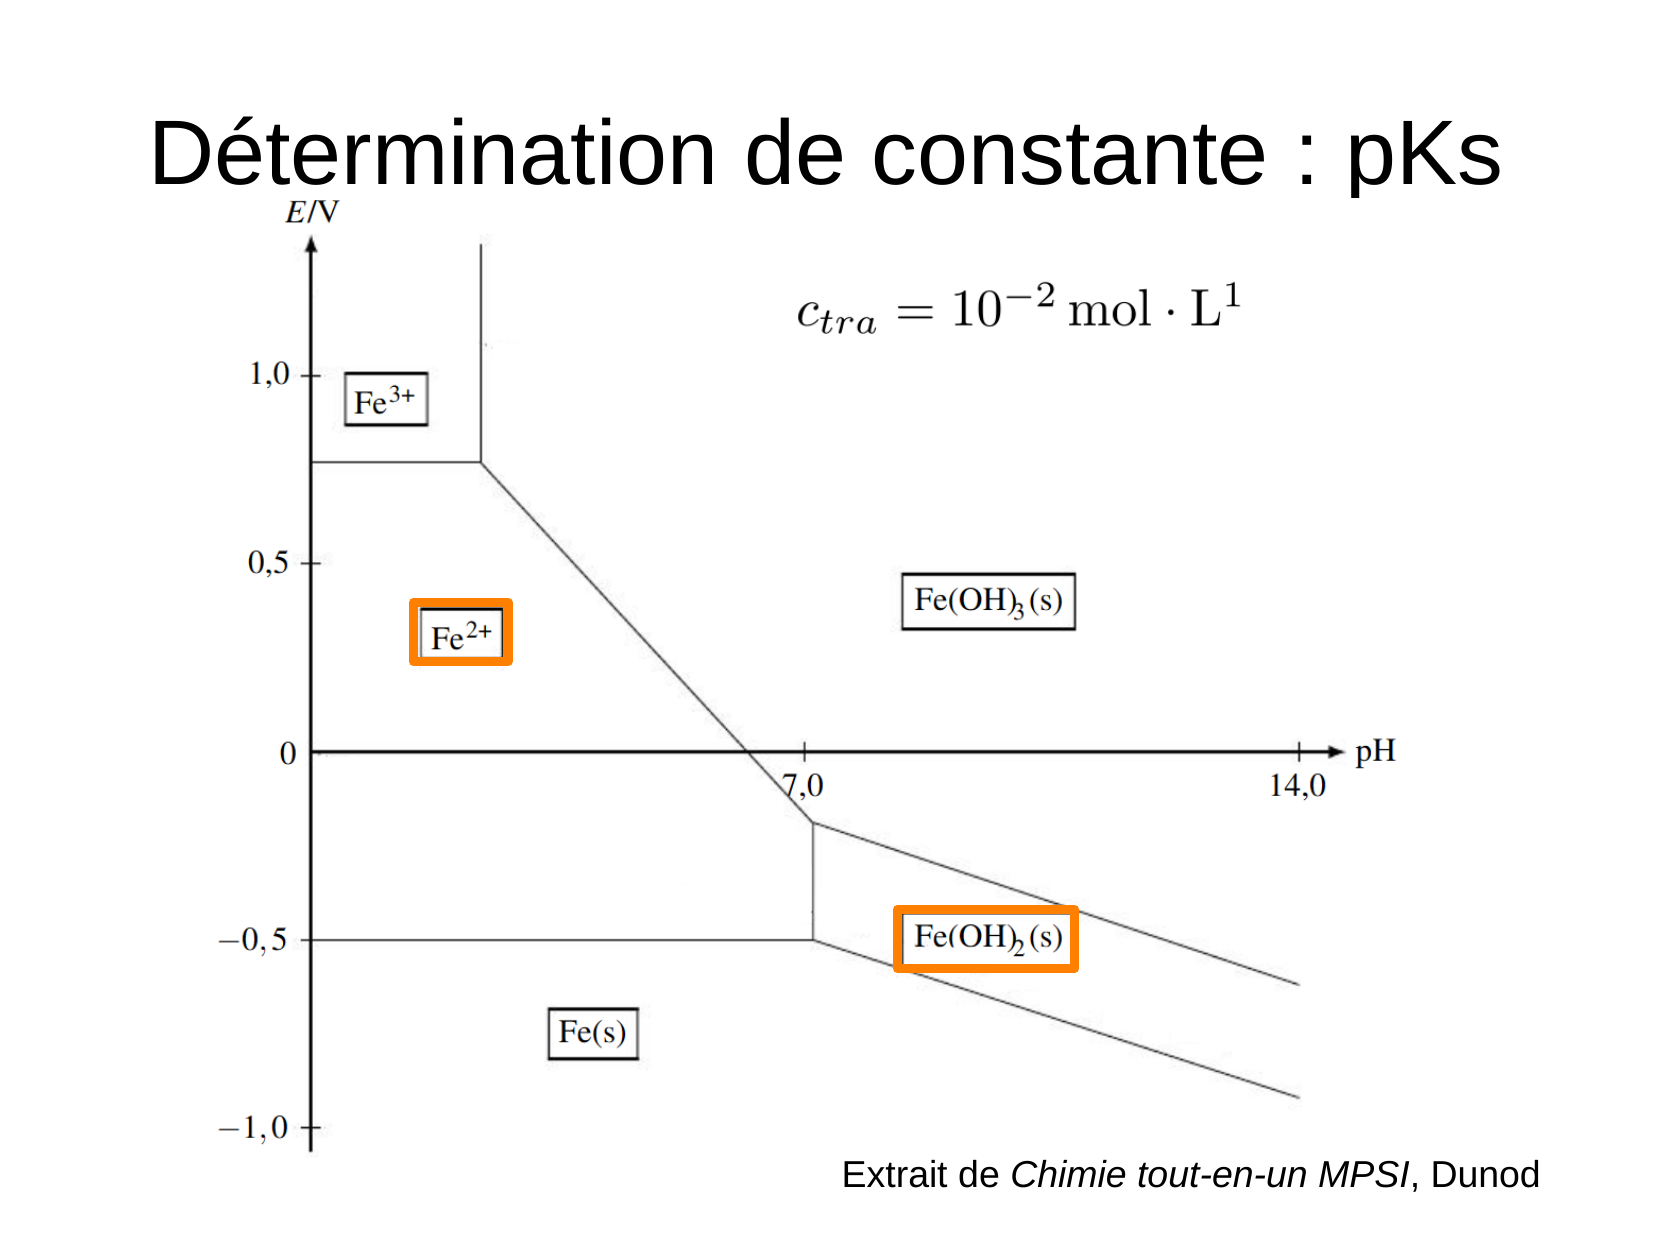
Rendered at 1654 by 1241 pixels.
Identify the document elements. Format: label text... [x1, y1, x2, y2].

title Détermination de constante : pKs [82, 49, 1571, 257]
picture [197, 198, 1406, 1158]
text_box Extrait de Chimie tout-en-un MPSI, Dunod [826, 1145, 1556, 1203]
